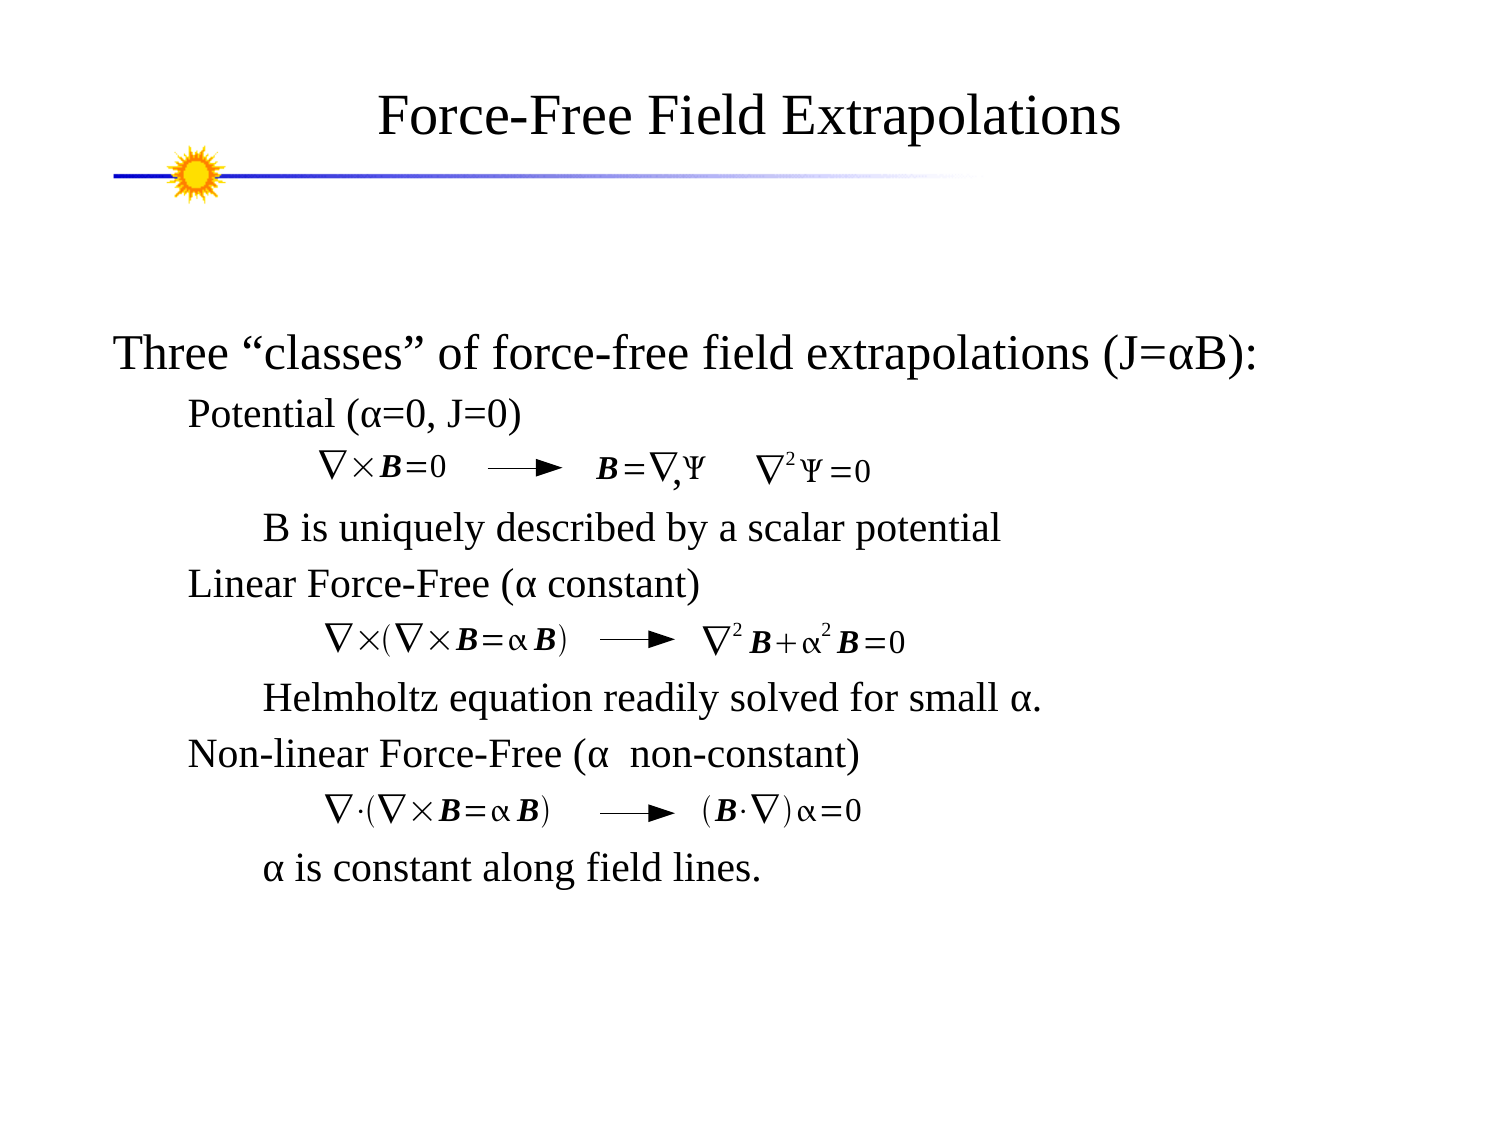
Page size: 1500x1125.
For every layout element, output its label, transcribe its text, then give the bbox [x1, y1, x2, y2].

title Force-Free Field Extrapolations [112, 58, 1388, 172]
picture [112, 172, 991, 209]
chart [317, 619, 575, 661]
list Three “classes” of force-free field extrapolations (J=αB): Potential (α=0, J=0) , B is uniquely described by a scalar potential Linear Force-Free (α constant) Helmholtz equation readily solved for small α. Non-linear Force-Free (α non-constant) α is constant along field lines. [112, 324, 1388, 1001]
chart [748, 448, 878, 494]
chart [694, 536, 814, 596]
chart [694, 790, 868, 832]
chart [317, 790, 558, 832]
chart [311, 448, 453, 486]
chart [588, 448, 715, 490]
chart [694, 619, 912, 665]
